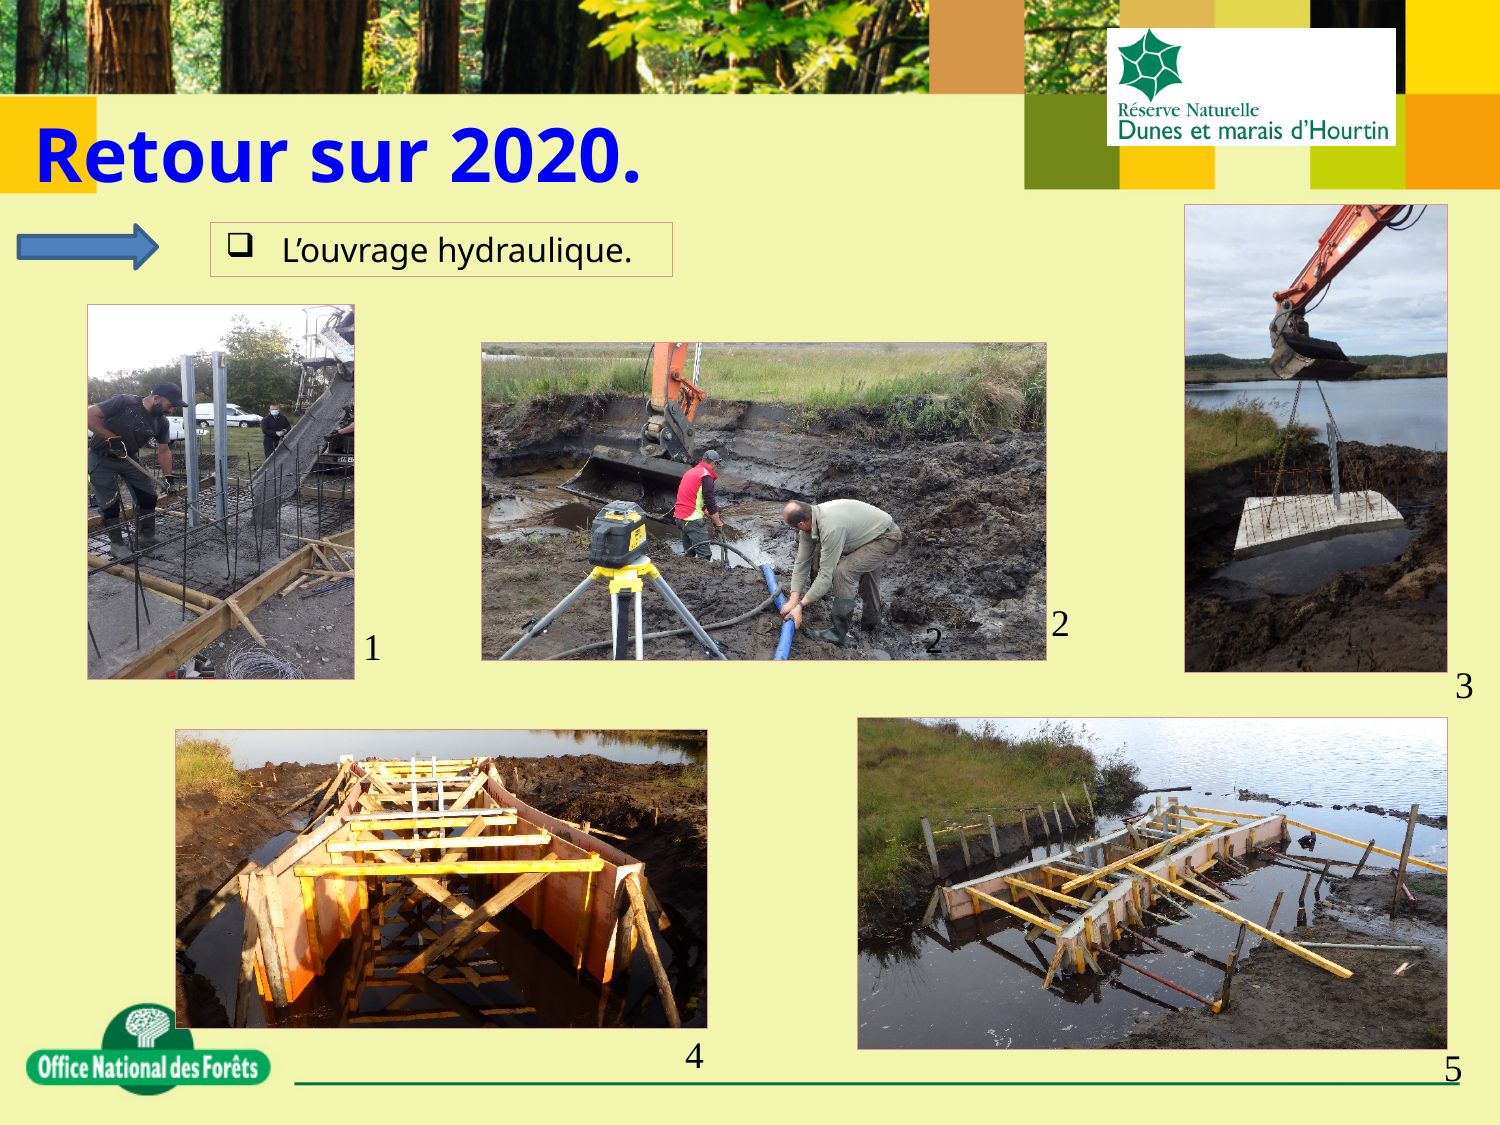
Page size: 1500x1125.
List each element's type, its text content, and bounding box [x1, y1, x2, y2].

text_box 4 [670, 1023, 708, 1084]
text_box [18, 225, 158, 269]
text_box 5 [1429, 1036, 1467, 1097]
text_box Retour sur 2020. [18, 112, 1278, 250]
text_box 1 [348, 616, 386, 676]
text_box L’ouvrage hydraulique. [210, 222, 673, 277]
text_box 2 [1036, 591, 1074, 652]
text_box 2 [910, 609, 948, 669]
text_box 3 [1440, 653, 1478, 714]
picture [0, 0, 1500, 1125]
